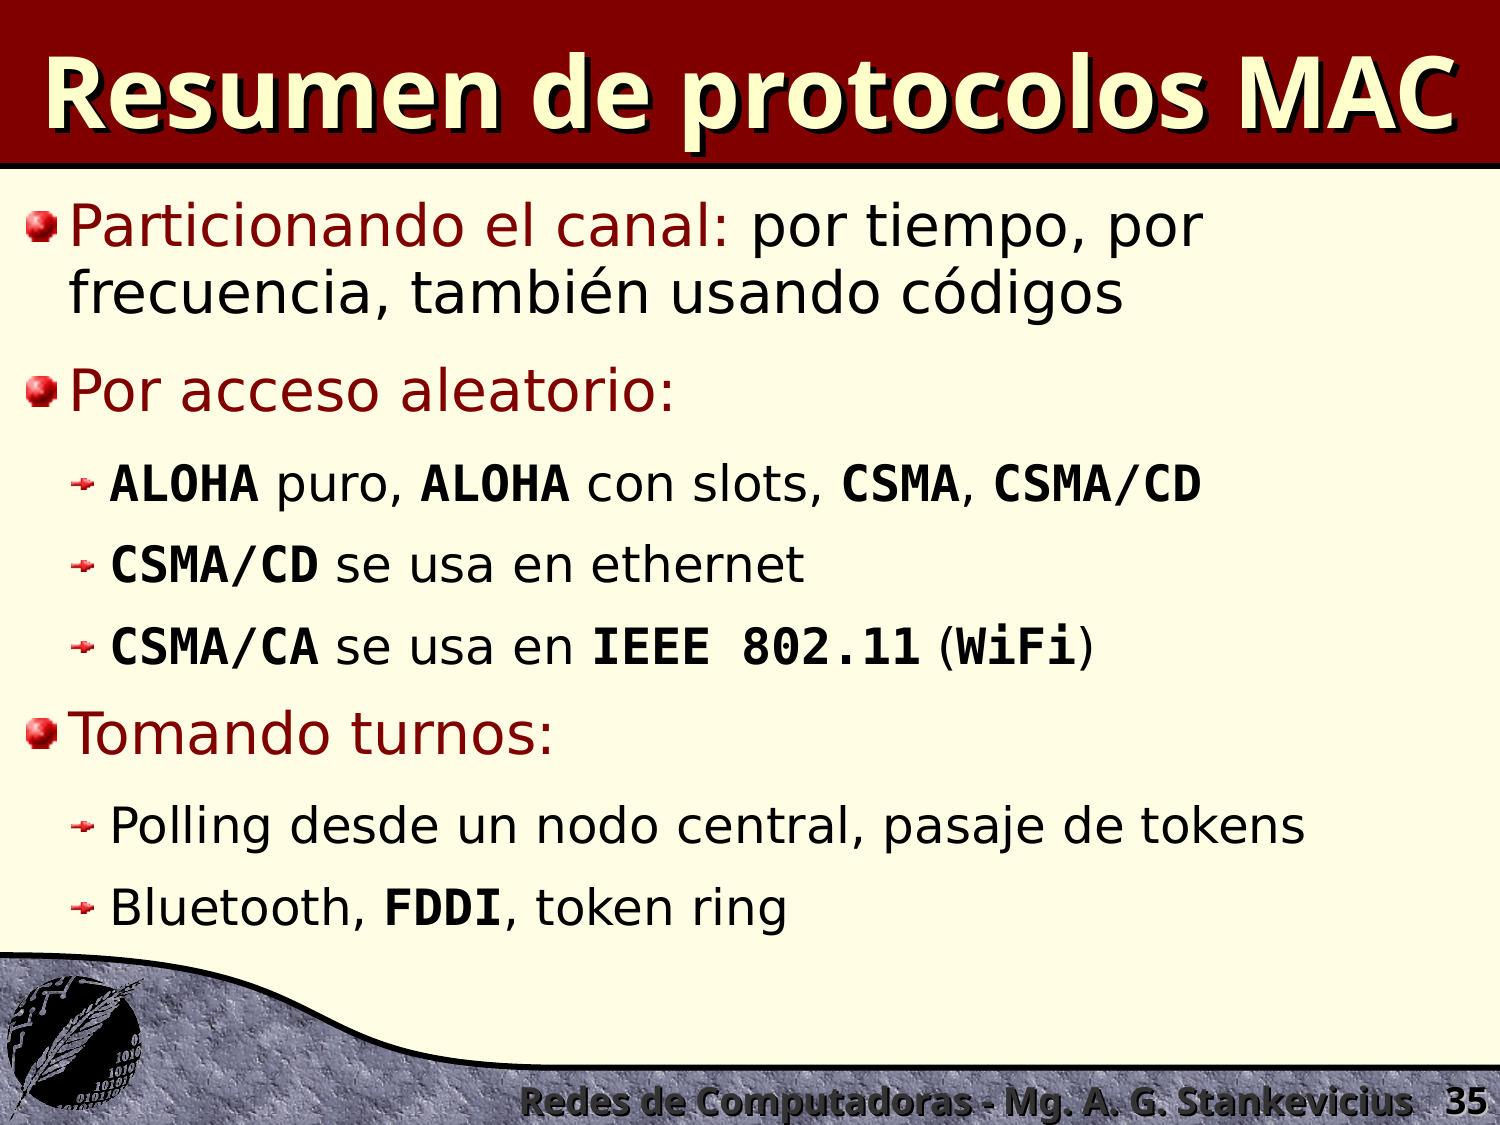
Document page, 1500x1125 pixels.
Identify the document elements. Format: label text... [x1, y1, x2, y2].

list Particionando el canal: por tiempo, por frecuencia, también usando códigos Por acceso aleatorio: ALOHA puro, ALOHA con slots, CSMA, CSMA/CD CSMA/CD se usa en ethernet CSMA/CA se usa en IEEE 802.11 (WiFi) Tomando turnos: Polling desde un nodo central, pasaje de tokens Bluetooth, FDDI, token ring [11, 192, 1486, 938]
picture [0, 959, 1500, 1125]
picture [1047, 1100, 1054, 1110]
picture [790, 1100, 795, 1110]
title Resumen de protocolos MAC [15, 5, 1485, 160]
